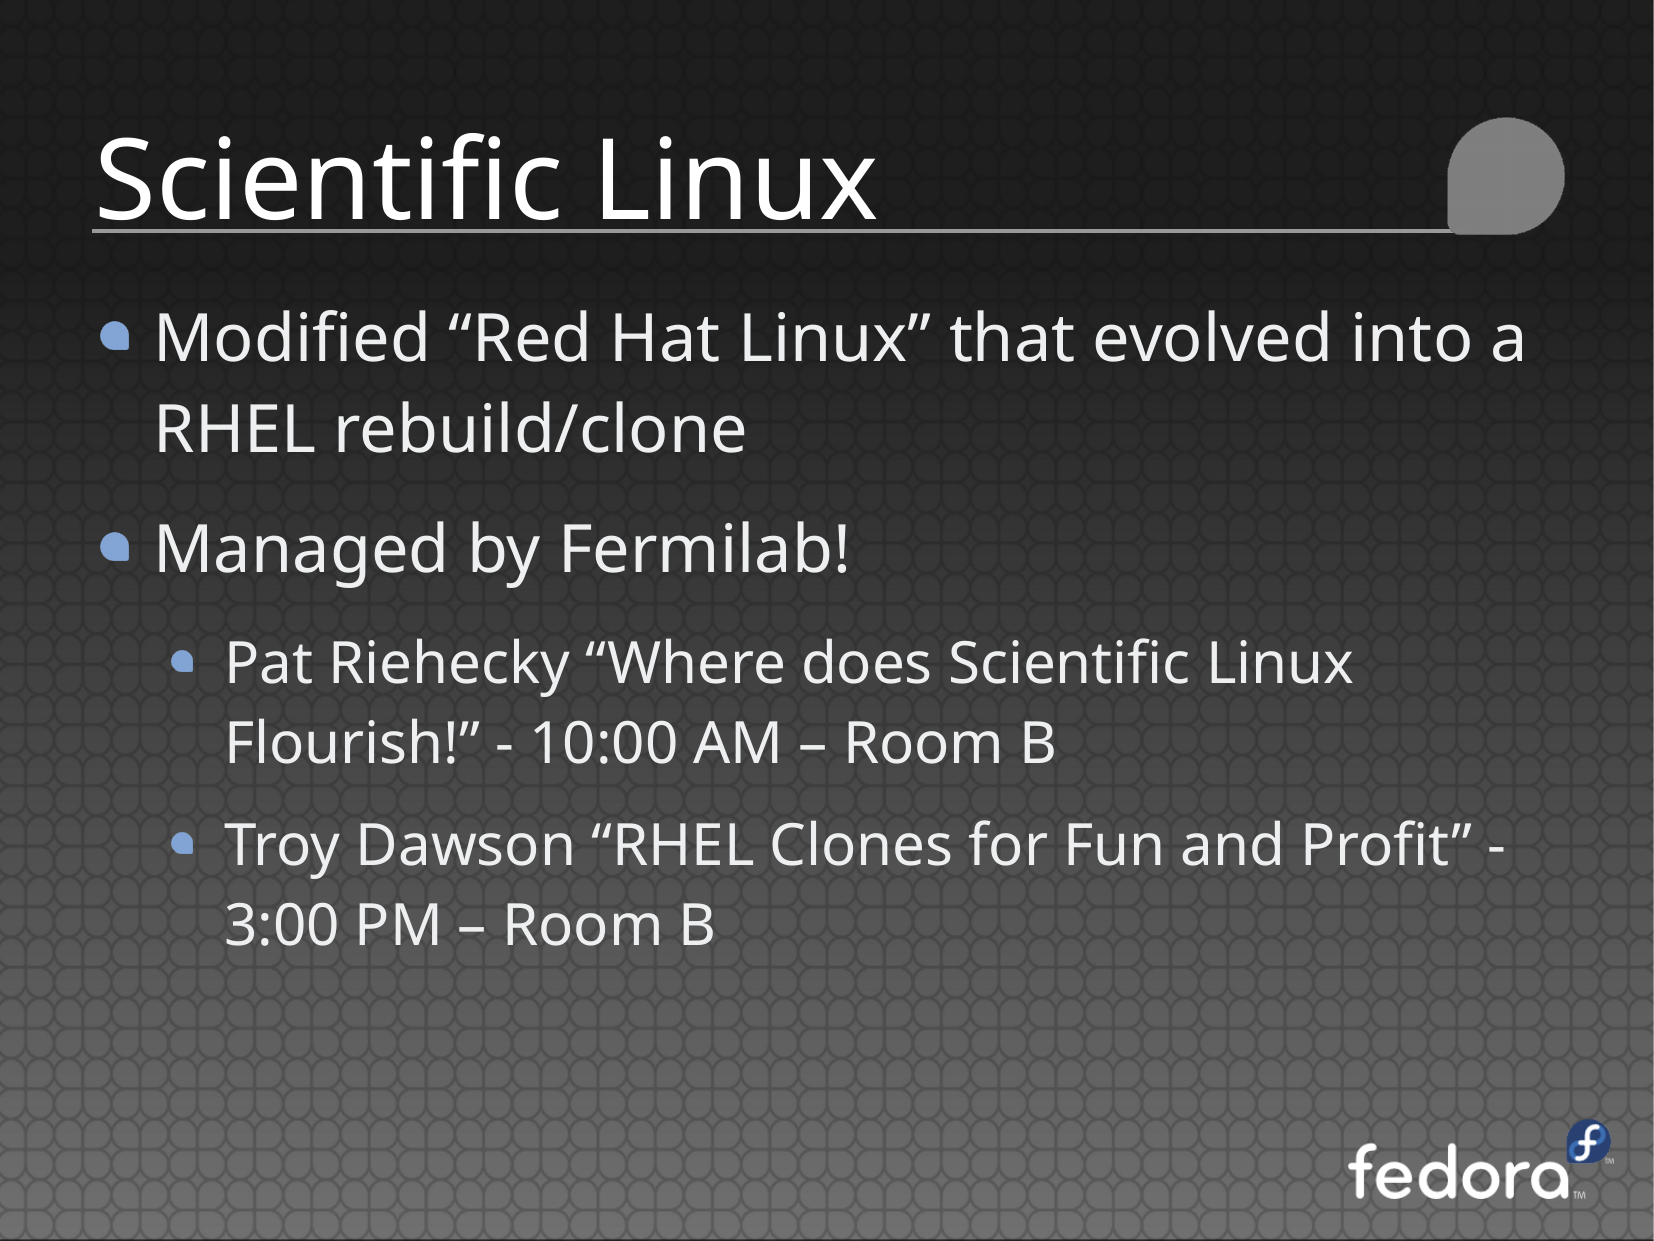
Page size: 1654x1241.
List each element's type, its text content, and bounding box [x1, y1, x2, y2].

list Modified “Red Hat Linux” that evolved into a RHEL rebuild/clone Managed by Fermilab! Pat Riehecky “Where does Scientific Linux Flourish!” - 10:00 AM – Room B Troy Dawson “RHEL Clones for Fun and Profit” - 3:00 PM – Room B [82, 290, 1571, 1156]
picture [0, 0, 1654, 1241]
title Scientific Linux [94, 100, 1426, 251]
